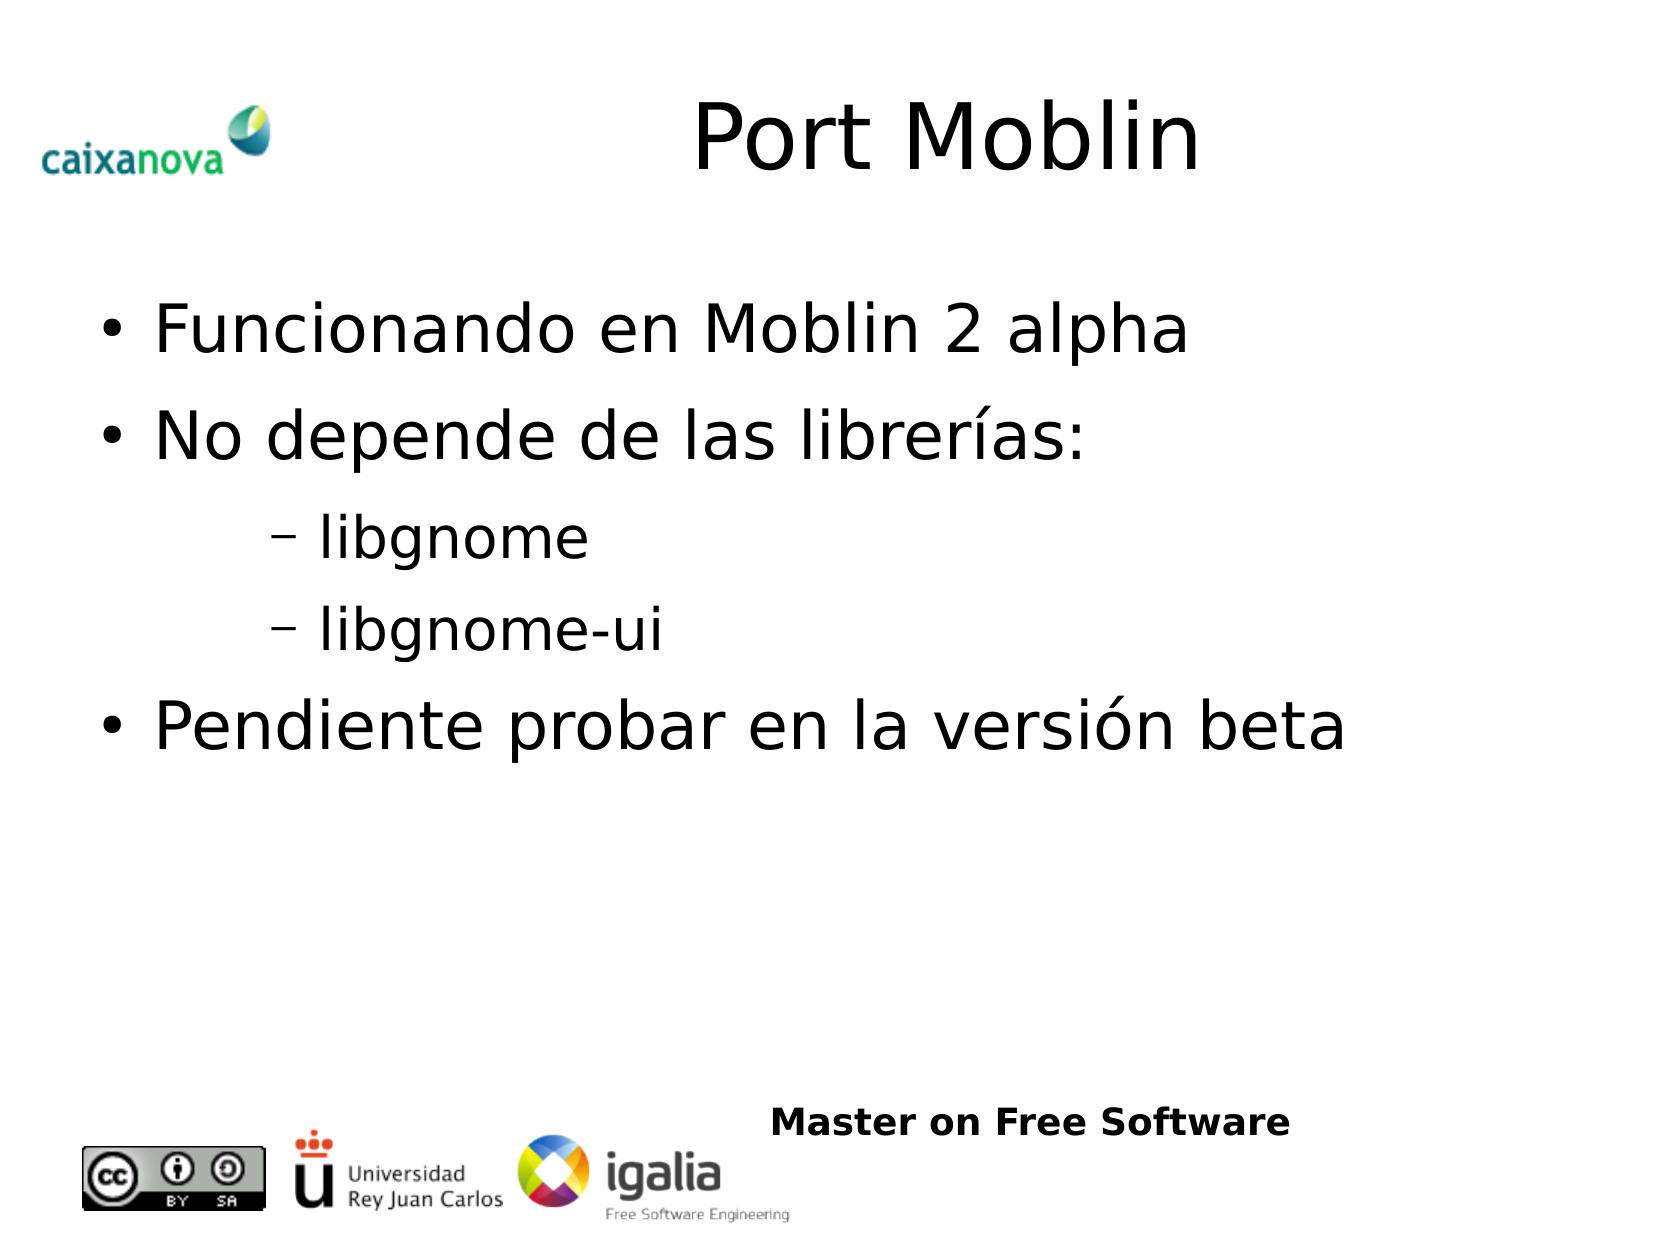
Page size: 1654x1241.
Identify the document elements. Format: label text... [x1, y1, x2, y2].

picture [295, 1121, 811, 1235]
picture [29, 73, 284, 207]
picture [82, 1146, 266, 1211]
list Funcionando en Moblin 2 alpha No depende de las librerías: libgnome libgnome-ui Pendiente probar en la versión beta [82, 290, 1571, 1078]
title Port Moblin [295, 46, 1601, 229]
